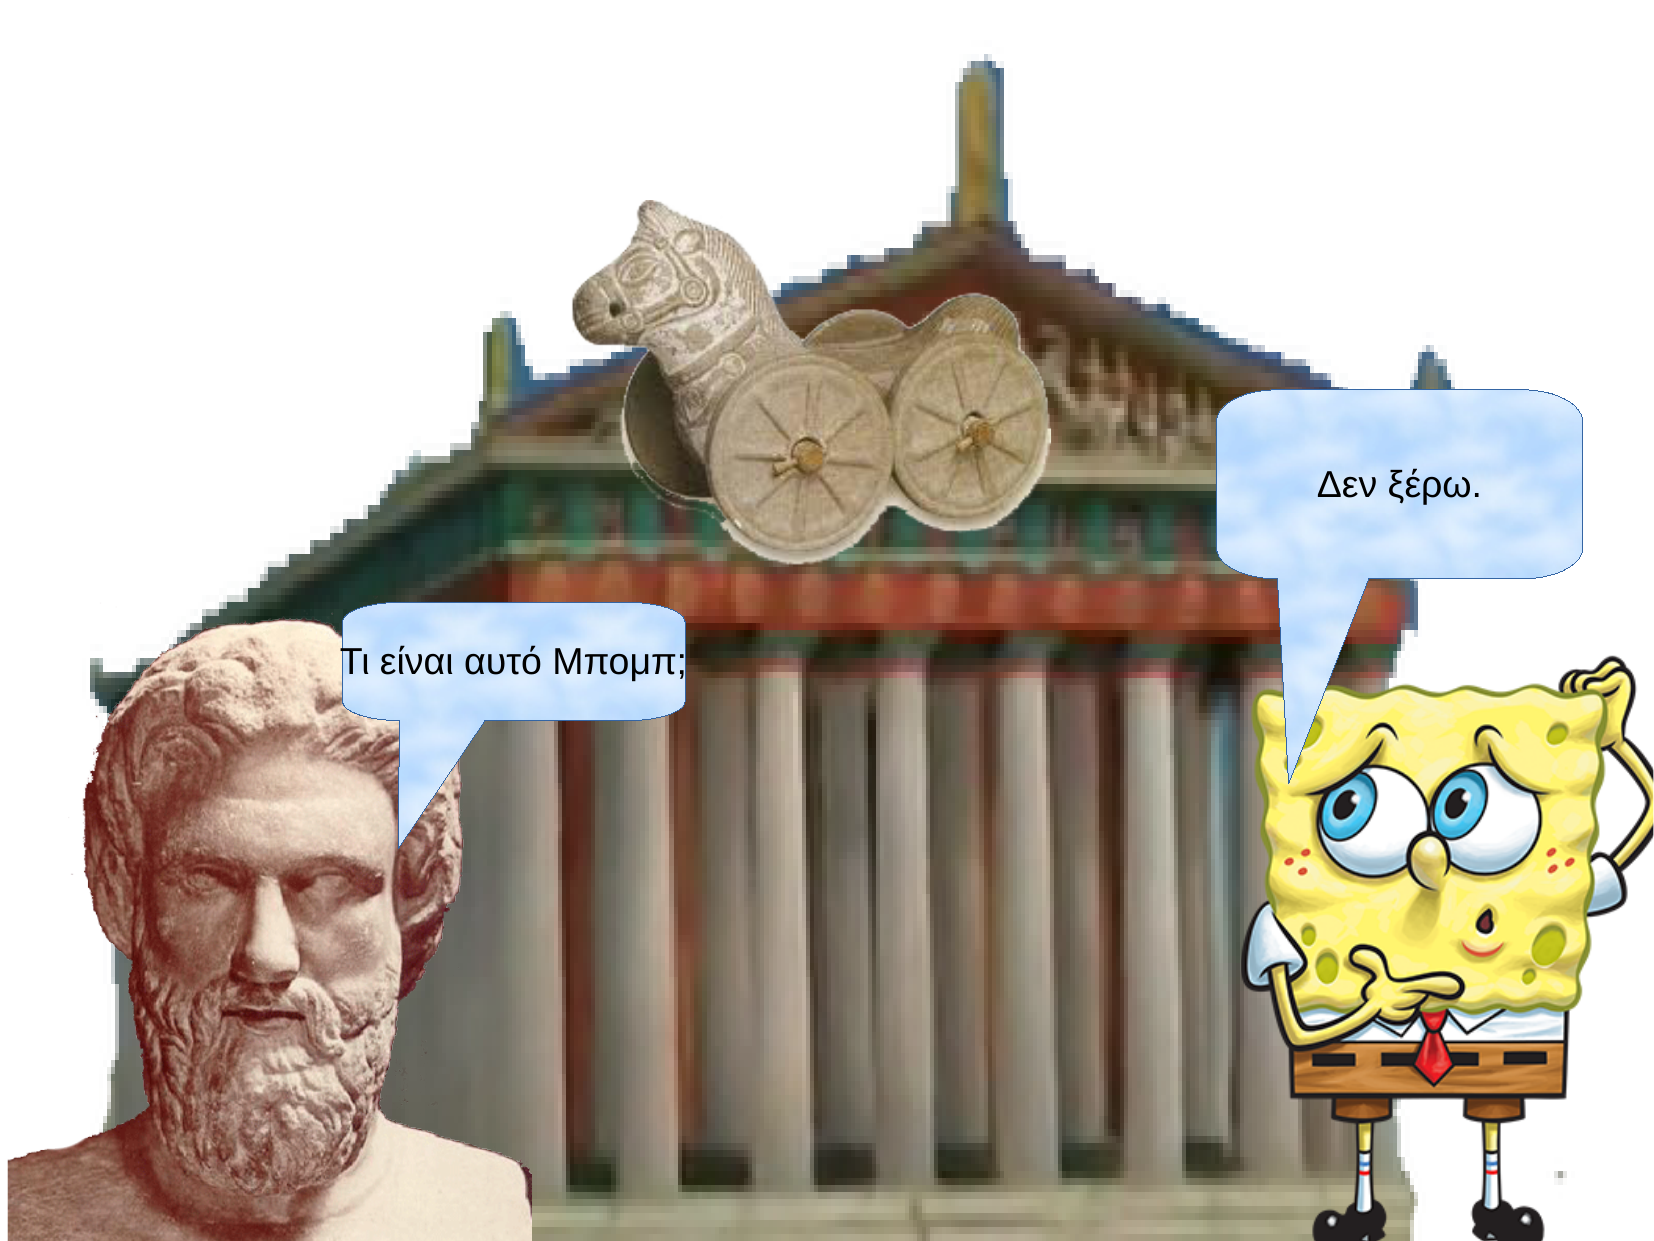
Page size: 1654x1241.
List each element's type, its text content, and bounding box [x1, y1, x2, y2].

text_box Δεν ξέρω. [1216, 389, 1583, 784]
text_box Τι είναι αυτό Μπομπ; [342, 602, 686, 849]
picture [0, 0, 1654, 1241]
